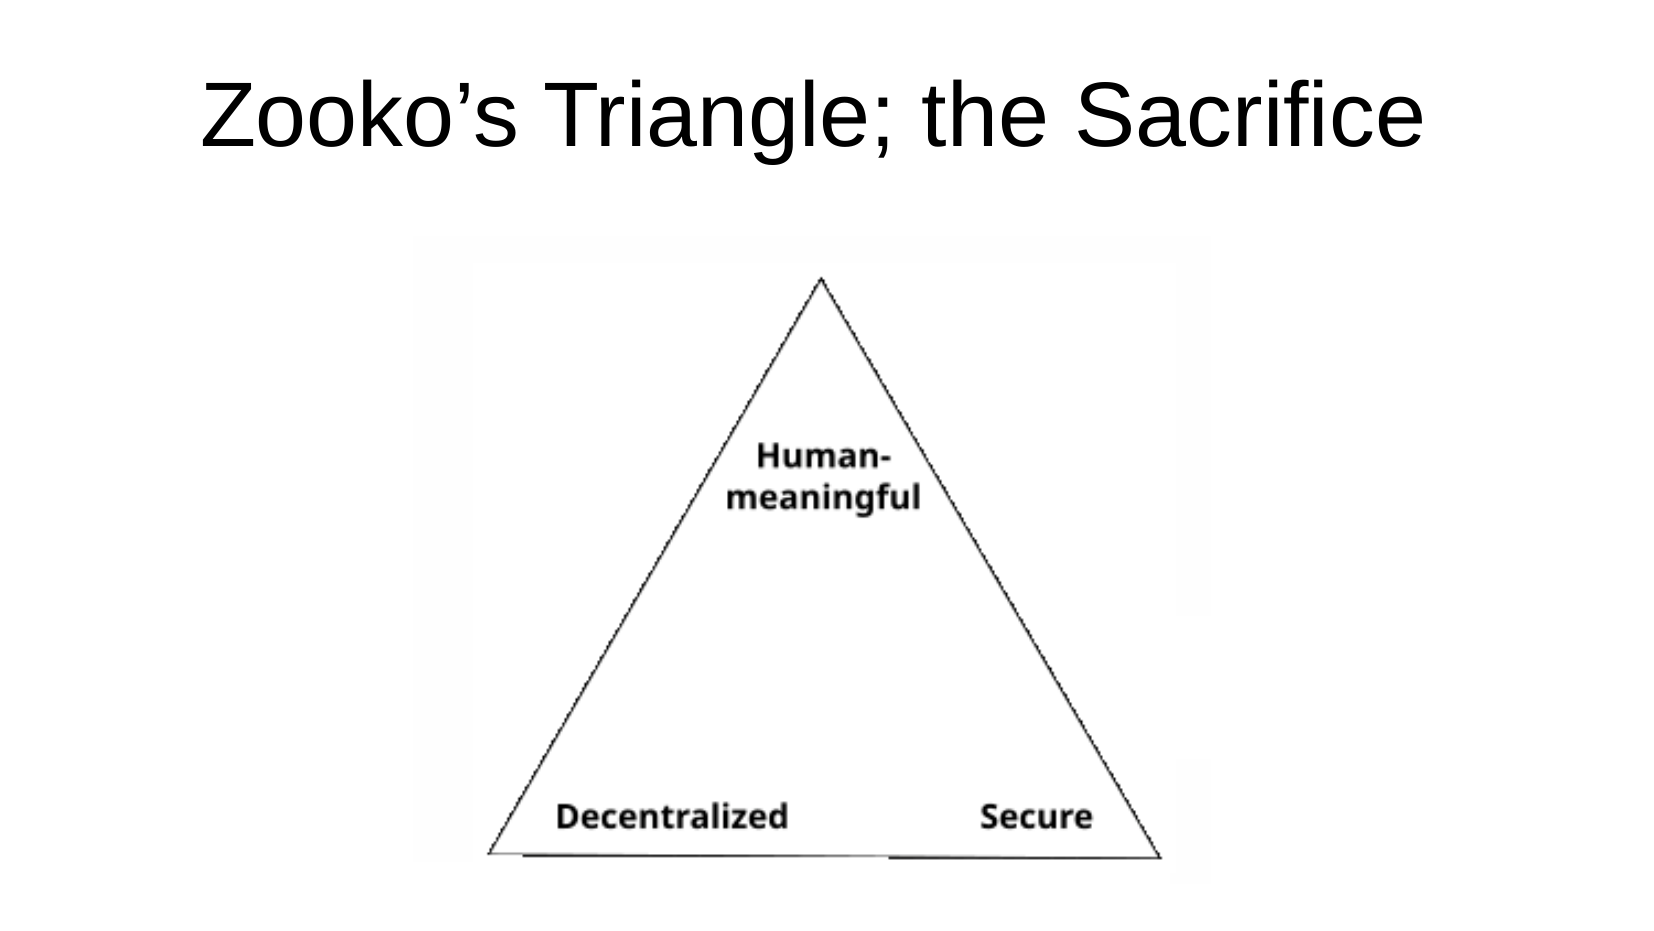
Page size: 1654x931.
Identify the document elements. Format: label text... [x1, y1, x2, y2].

picture [413, 236, 1211, 884]
title Zooko’s Triangle; the Sacrifice [82, 37, 1571, 193]
